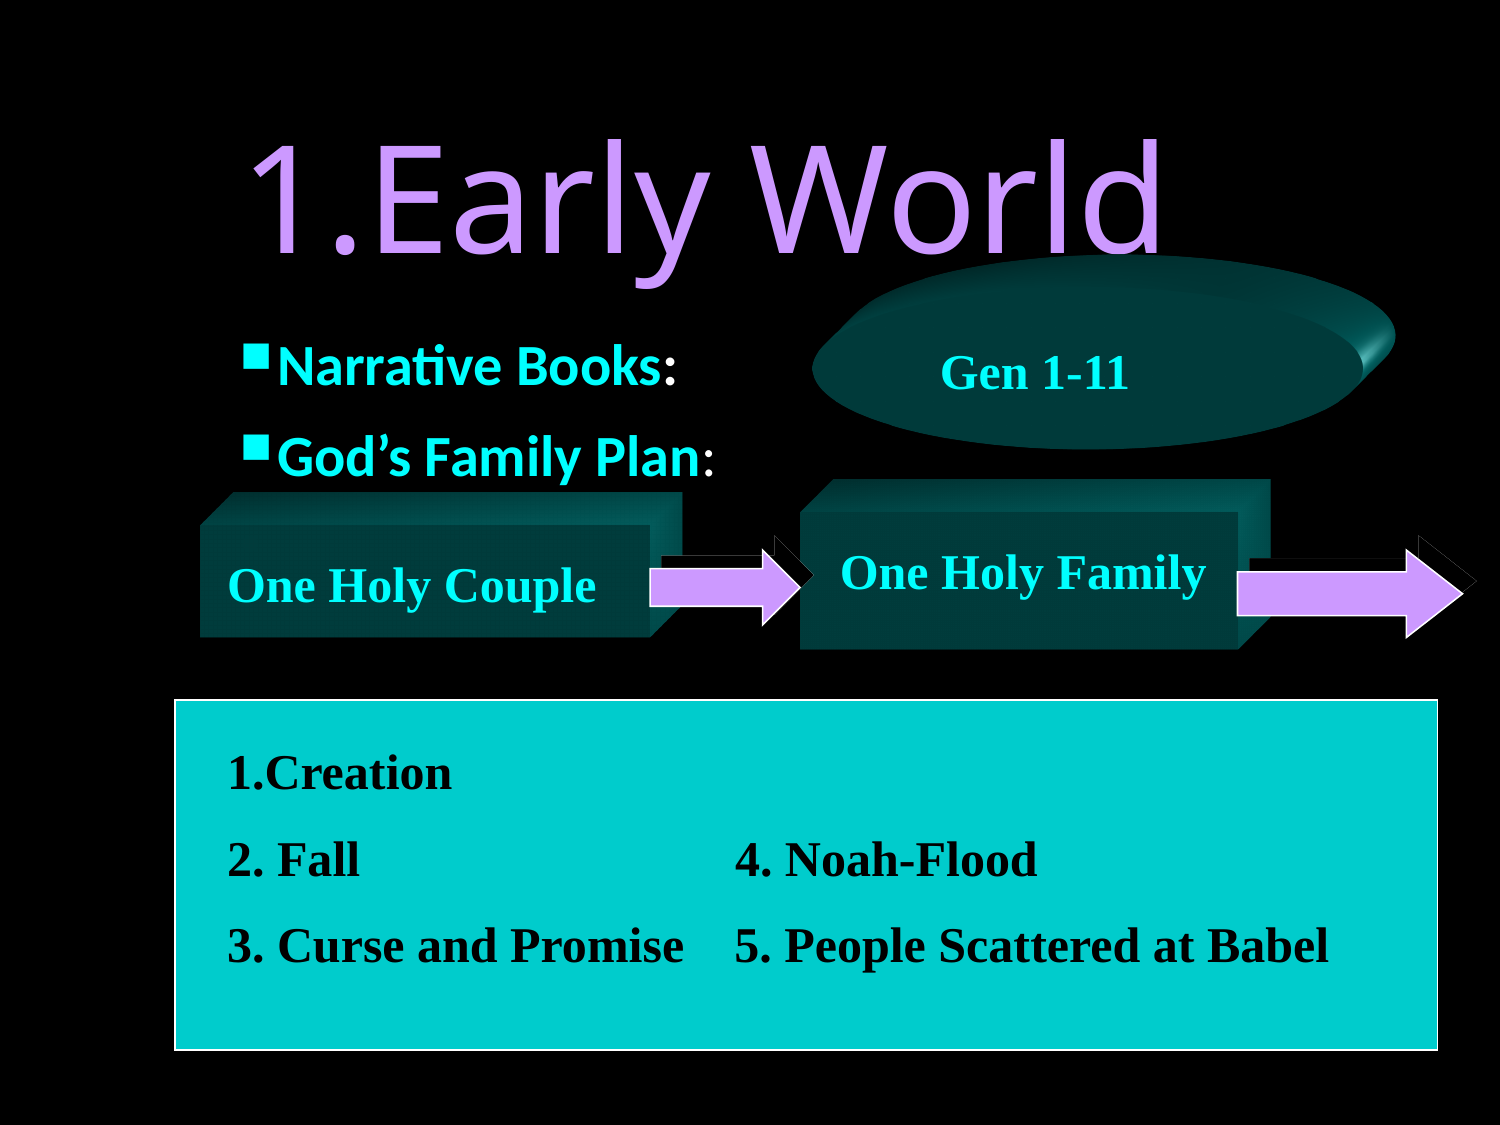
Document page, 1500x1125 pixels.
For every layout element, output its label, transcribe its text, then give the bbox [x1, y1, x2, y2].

text_box [200, 479, 1463, 649]
list Narrative Books: God’s Family Plan: [225, 319, 1500, 995]
text_box [812, 254, 1395, 449]
text_box One Holy Family [824, 537, 1222, 609]
text_box 1.Creation 2. Fall 4. Noah-Flood 3. Curse and Promise 5. People Scattered at Babel [212, 737, 1345, 982]
text_box Gen 1-11 [924, 337, 1146, 409]
title 1.Early World [225, 96, 1500, 292]
text_box One Holy Couple [212, 549, 612, 621]
text_box [174, 699, 1438, 1051]
